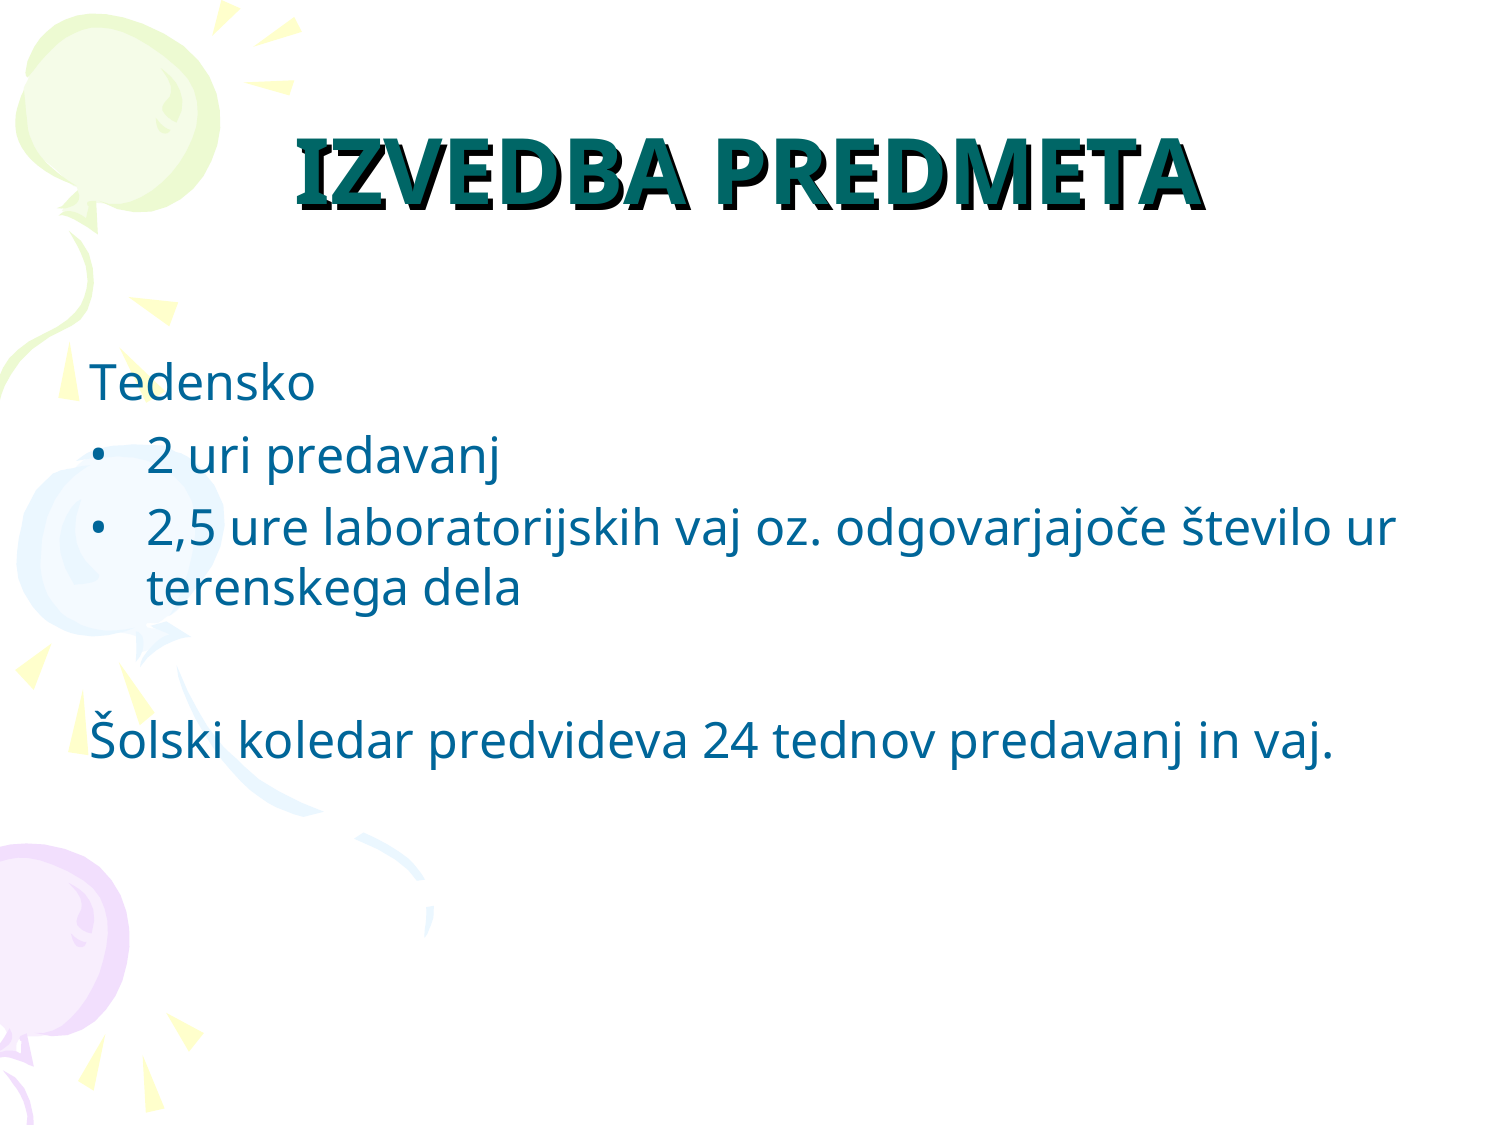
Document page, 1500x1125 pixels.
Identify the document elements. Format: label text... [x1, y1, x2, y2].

list Tedensko 2 uri predavanj 2,5 ure laboratorijskih vaj oz. odgovarjajoče število ur terenskega dela Šolski koledar predvideva 24 tednov predavanj in vaj. [75, 262, 1426, 994]
title IZVEDBA PREDMETA [72, 16, 1426, 233]
